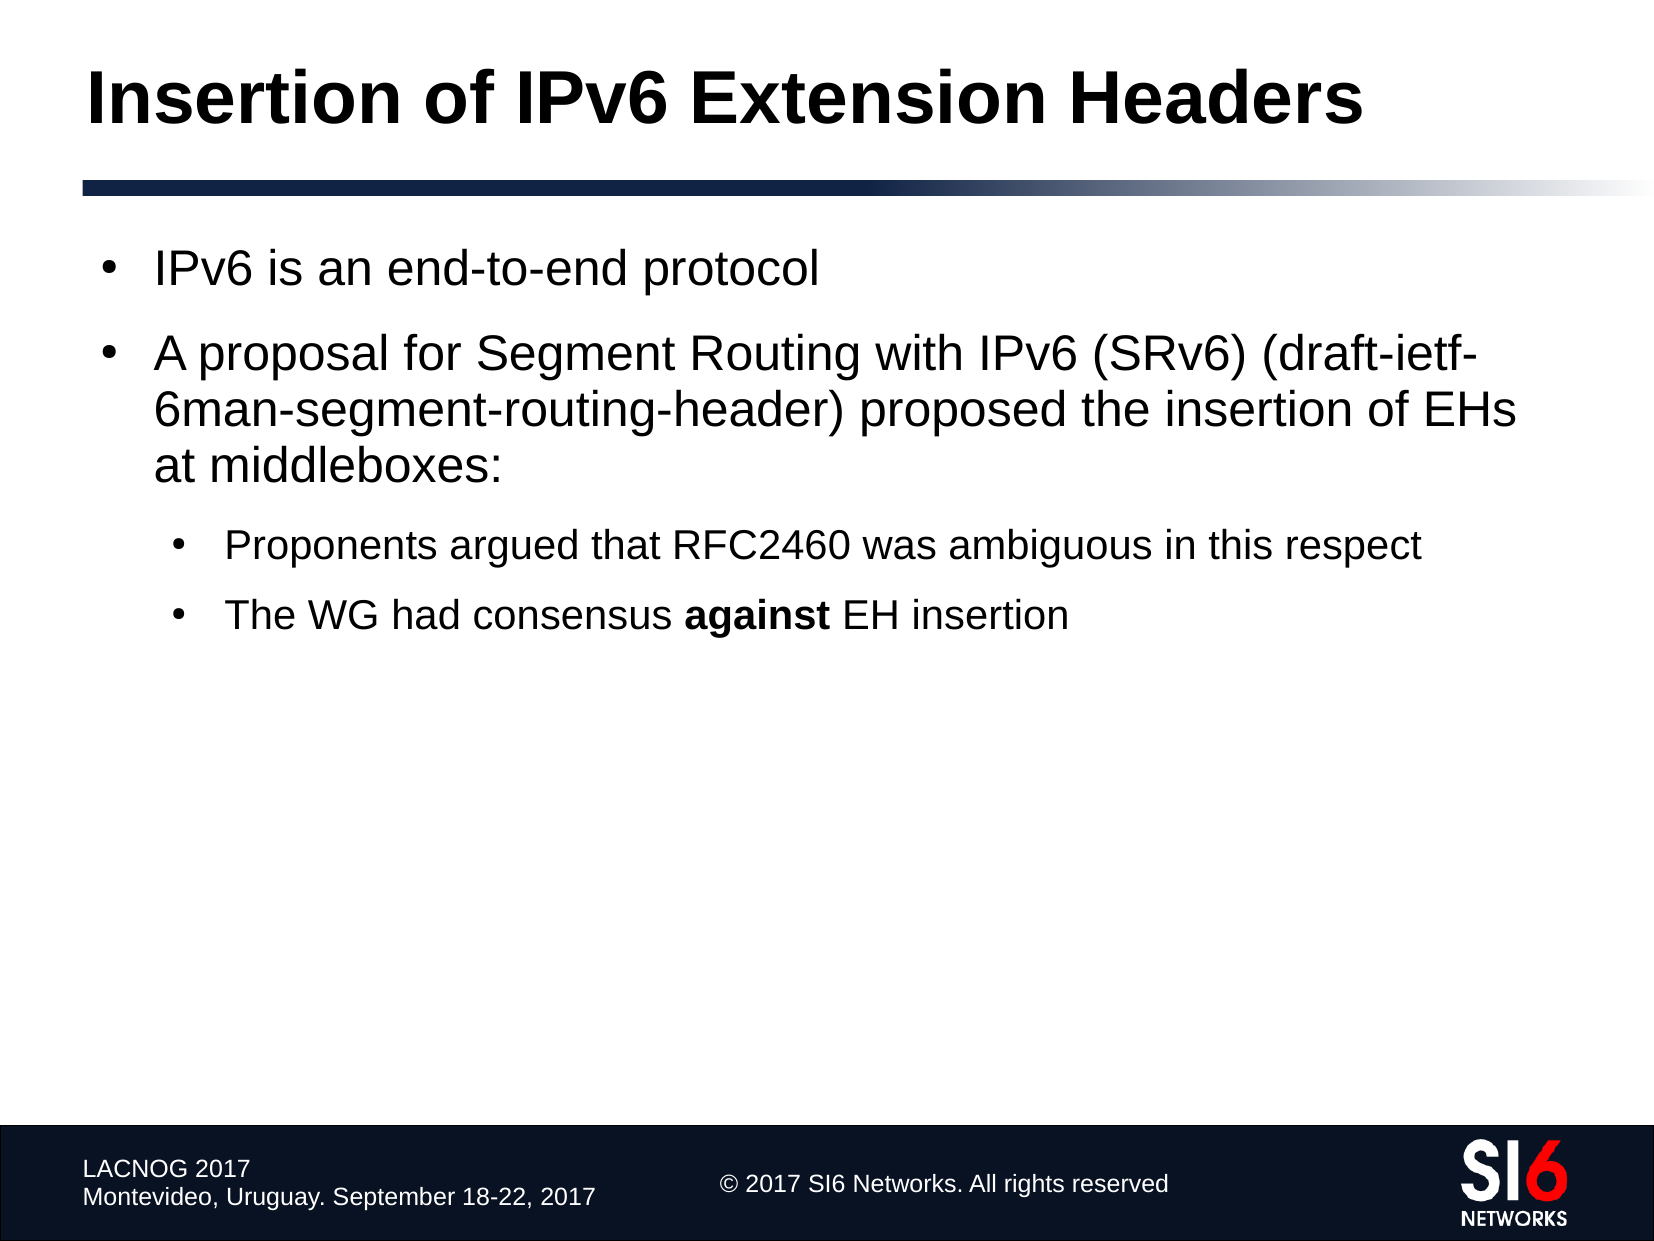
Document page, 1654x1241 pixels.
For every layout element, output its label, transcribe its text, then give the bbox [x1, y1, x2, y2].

list IPv6 is an end-to-end protocol A proposal for Segment Routing with IPv6 (SRv6) (draft-ietf-6man-segment-routing-header) proposed the insertion of EHs at middleboxes: Proponents argued that RFC2460 was ambiguous in this respect The WG had consensus against EH insertion [82, 240, 1571, 1059]
picture [1461, 1139, 1567, 1226]
title Insertion of IPv6 Extension Headers [86, 30, 1576, 166]
